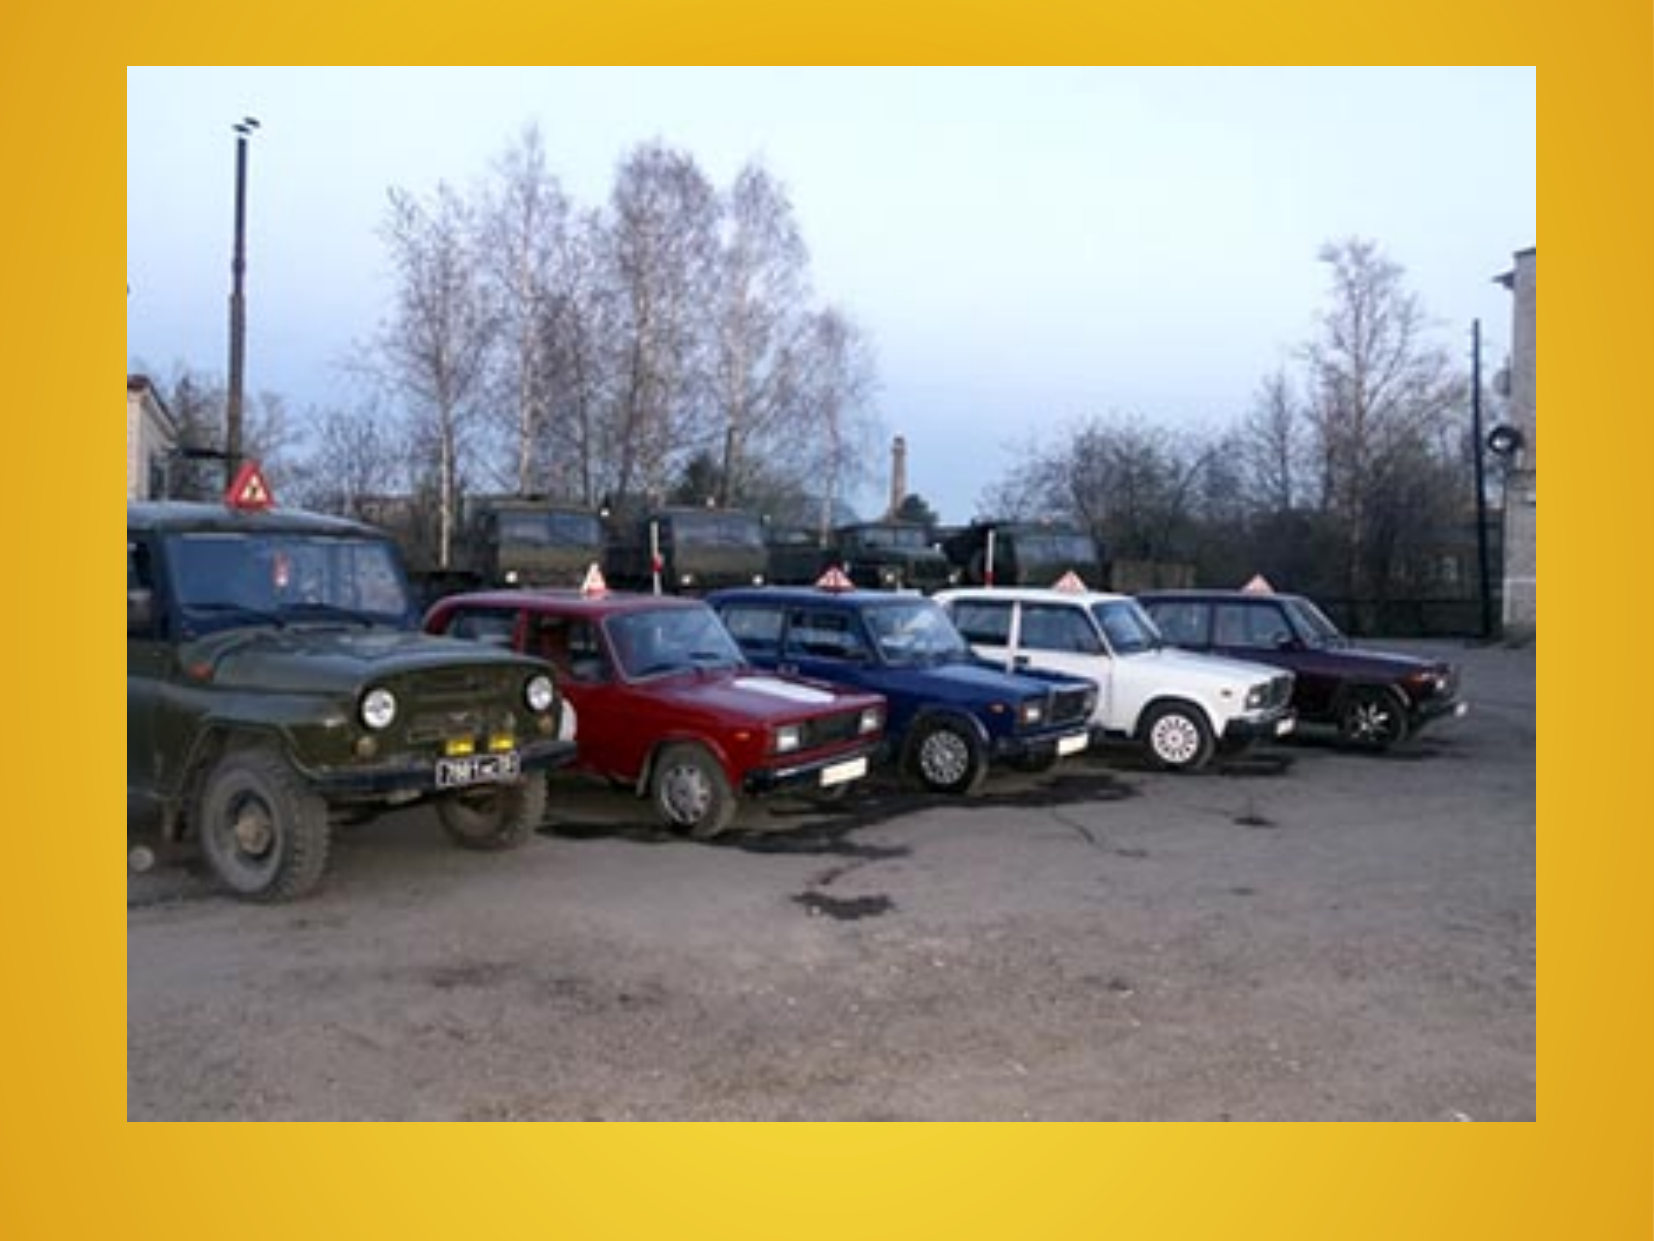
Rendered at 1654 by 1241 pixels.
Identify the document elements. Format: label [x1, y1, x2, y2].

picture [127, 66, 1536, 1123]
